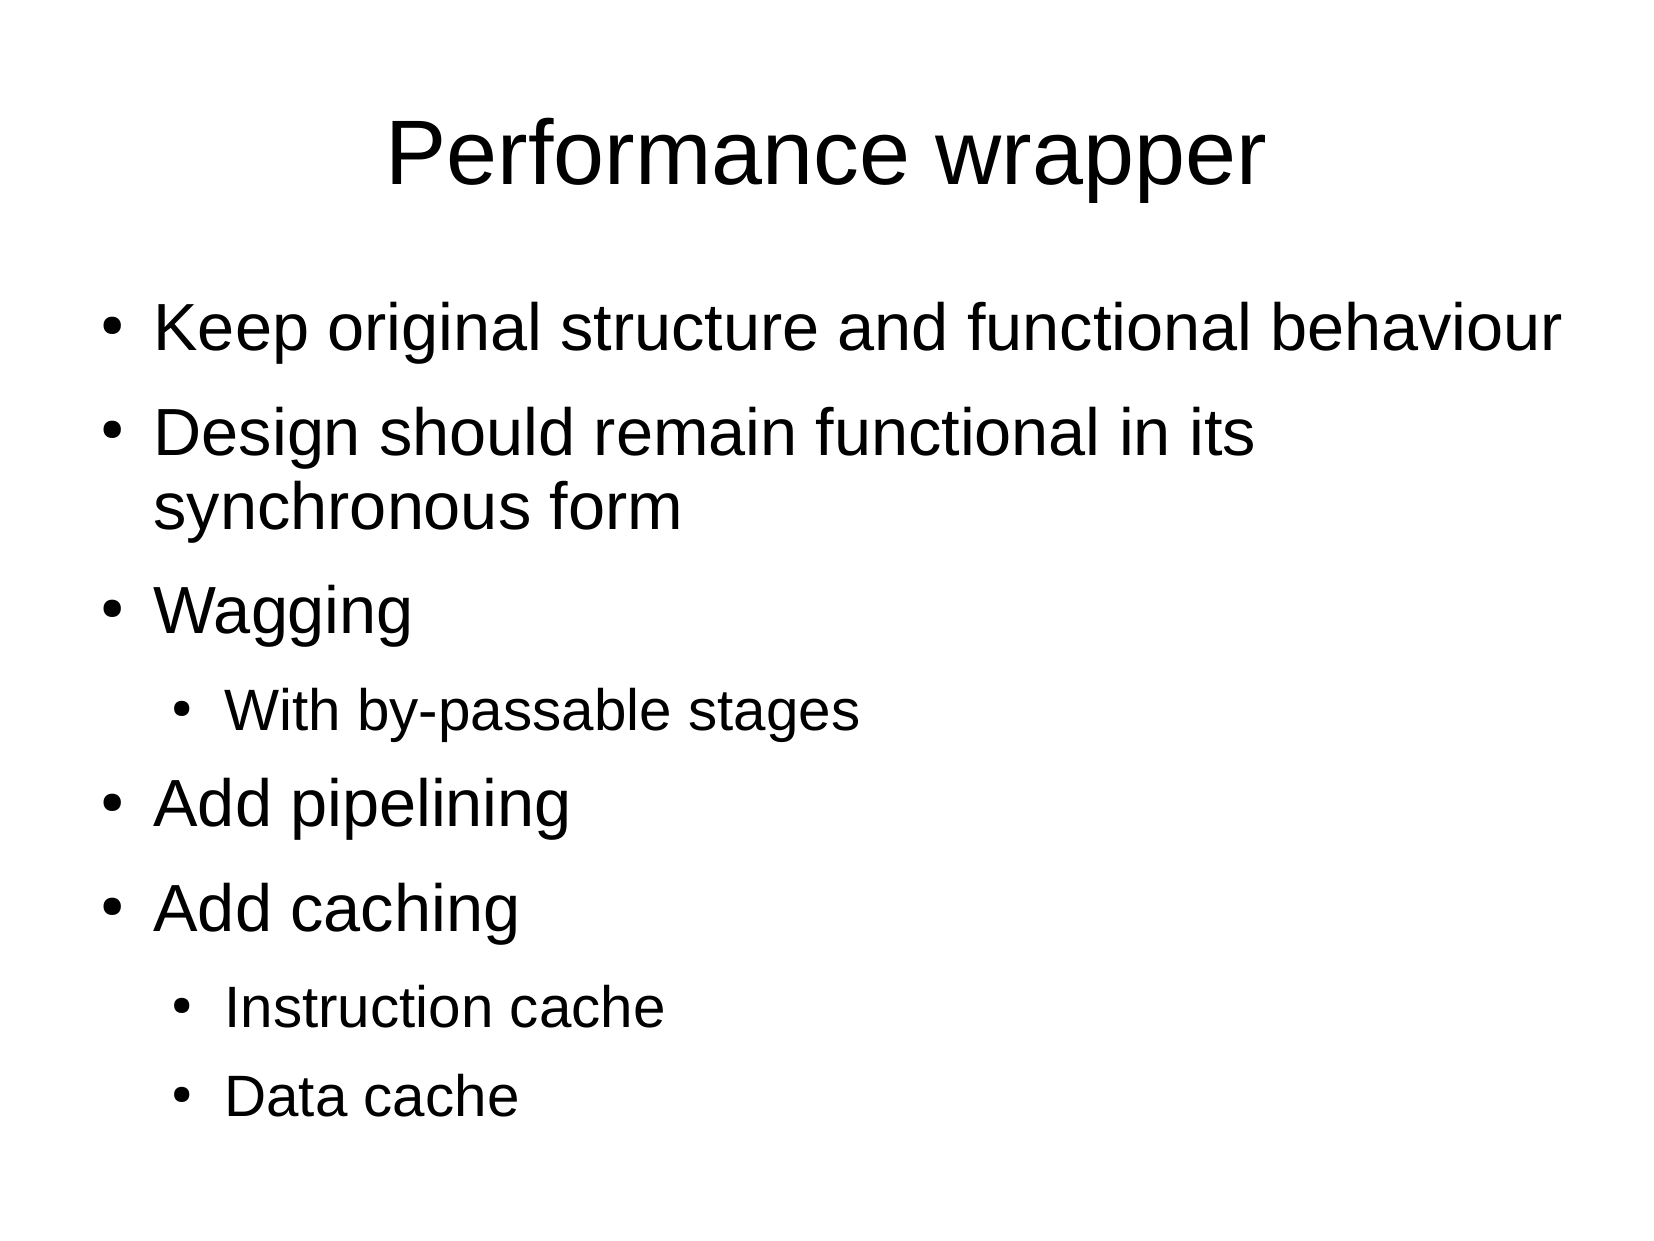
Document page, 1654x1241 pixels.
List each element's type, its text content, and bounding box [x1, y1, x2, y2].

title Performance wrapper [82, 56, 1571, 250]
list Keep original structure and functional behaviour Design should remain functional in its synchronous form Wagging With by-passable stages Add pipelining Add caching Instruction cache Data cache [82, 290, 1571, 1129]
